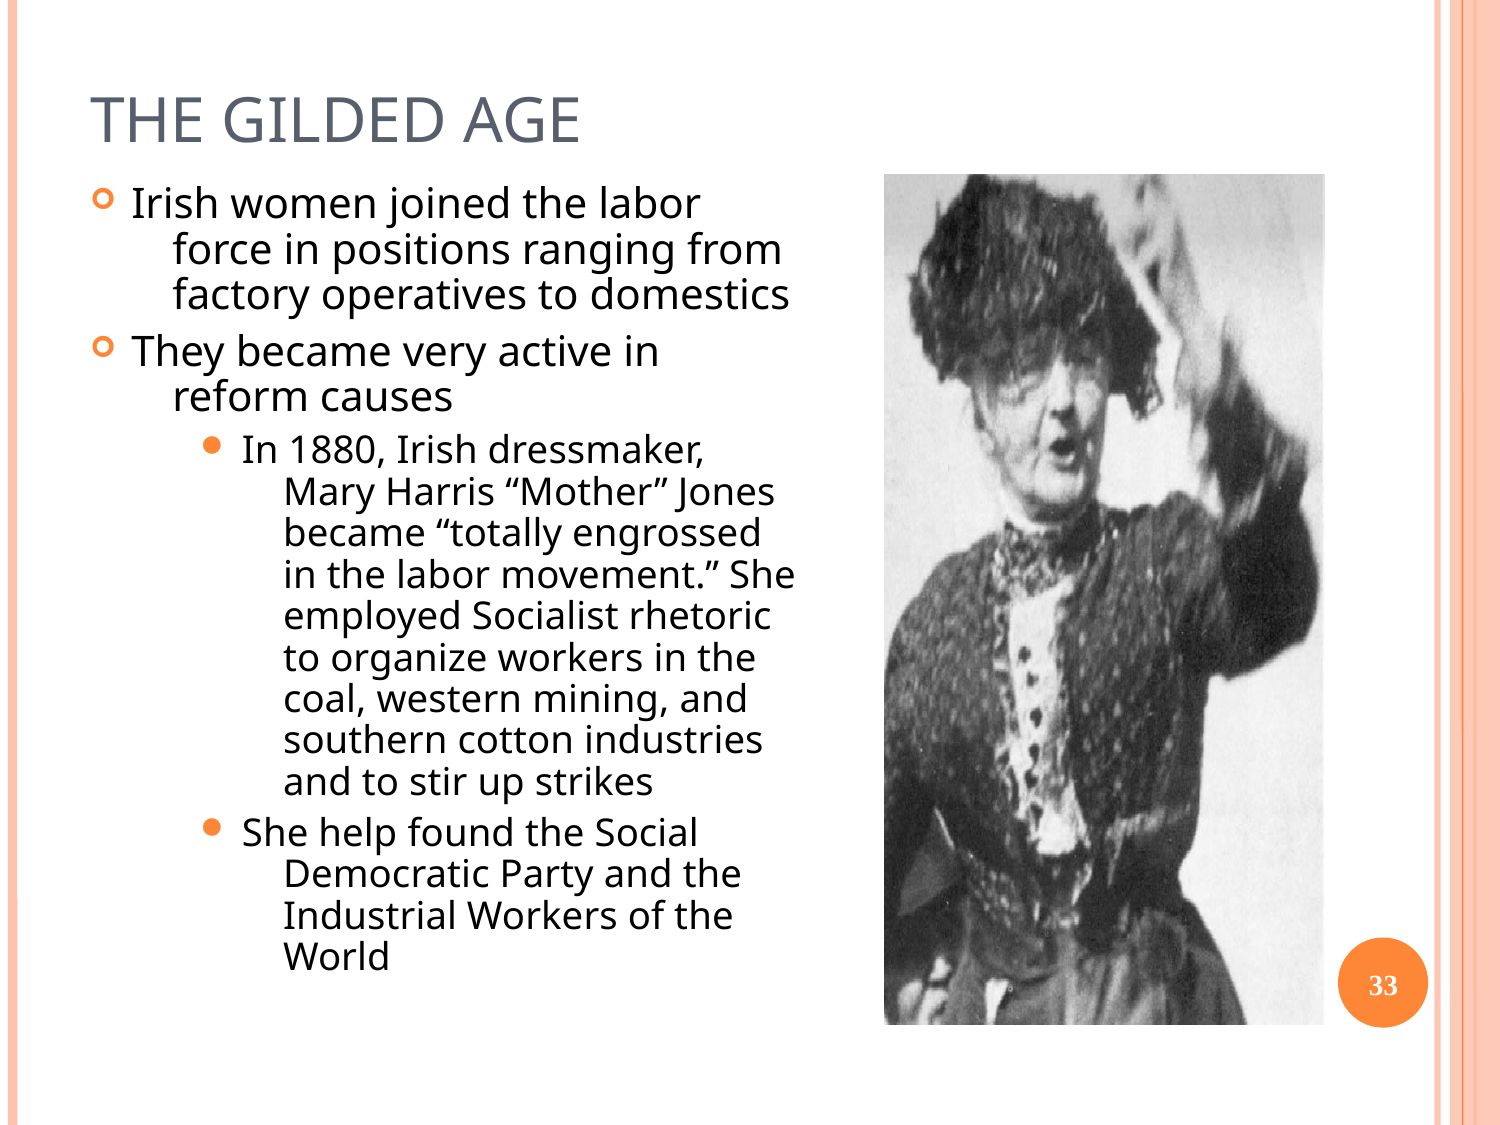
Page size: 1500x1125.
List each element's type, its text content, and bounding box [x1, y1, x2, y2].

list Irish women joined the labor force in positions ranging from factory operatives to domestics They became very active in reform causes In 1880, Irish dressmaker, Mary Harris “Mother” Jones became “totally engrossed in the labor movement.” She employed Socialist rhetoric to organize workers in the coal, western mining, and southern cotton industries and to stir up strikes She help found the Social Democratic Party and the Industrial Workers of the World [75, 174, 813, 1075]
picture [884, 174, 1325, 1025]
text_box [1333, 940, 1434, 1027]
title The Gilded Age [75, 45, 1300, 163]
